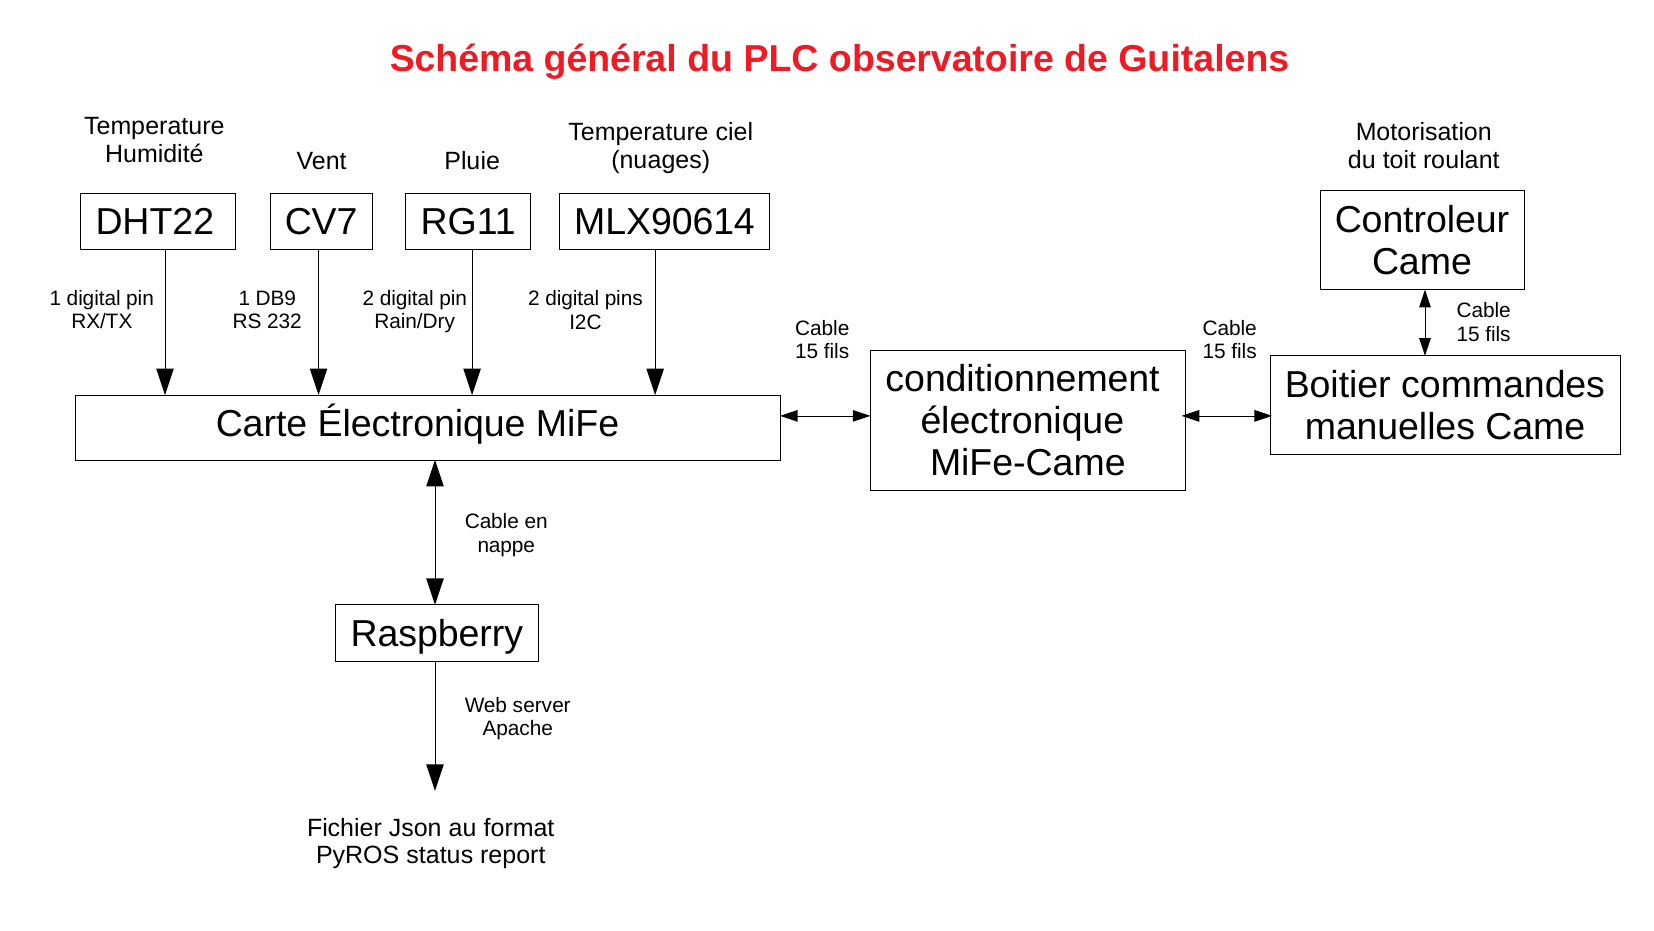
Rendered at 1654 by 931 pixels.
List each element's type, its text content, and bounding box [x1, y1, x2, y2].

text_box Fichier Json au format PyROS status report [292, 805, 571, 877]
text_box Cable 15 fils [780, 309, 865, 371]
text_box conditionnement électronique MiFe-Came [870, 350, 1186, 491]
text_box Web server Apache [450, 685, 586, 748]
text_box CV7 [270, 193, 373, 250]
text_box RG11 [405, 193, 531, 250]
text_box Boitier commandes manuelles Came [1270, 355, 1621, 455]
text_box Carte Électronique MiFe [75, 395, 781, 461]
text_box Cable 15 fils [1187, 309, 1272, 371]
text_box DHT22 [80, 193, 236, 250]
text_box Pluie [429, 139, 515, 183]
text_box Temperature ciel (nuages) [553, 110, 769, 181]
text_box 1 digital pin RX/TX [34, 279, 169, 341]
text_box 2 digital pins I2C [513, 279, 658, 342]
text_box Temperature Humidité [69, 104, 240, 176]
text_box 2 digital pin Rain/Dry [347, 279, 482, 341]
text_box MLX90614 [559, 193, 770, 250]
text_box Cable 15 fils [1441, 291, 1526, 354]
text_box Controleur Came [1320, 190, 1525, 290]
text_box Vent [281, 139, 362, 183]
text_box Raspberry [335, 604, 539, 662]
text_box Motorisation du toit roulant [1333, 109, 1516, 181]
text_box 1 DB9 RS 232 [218, 279, 317, 341]
text_box Cable en nappe [450, 502, 563, 565]
text_box Schéma général du PLC observatoire de Guitalens [375, 30, 1305, 87]
